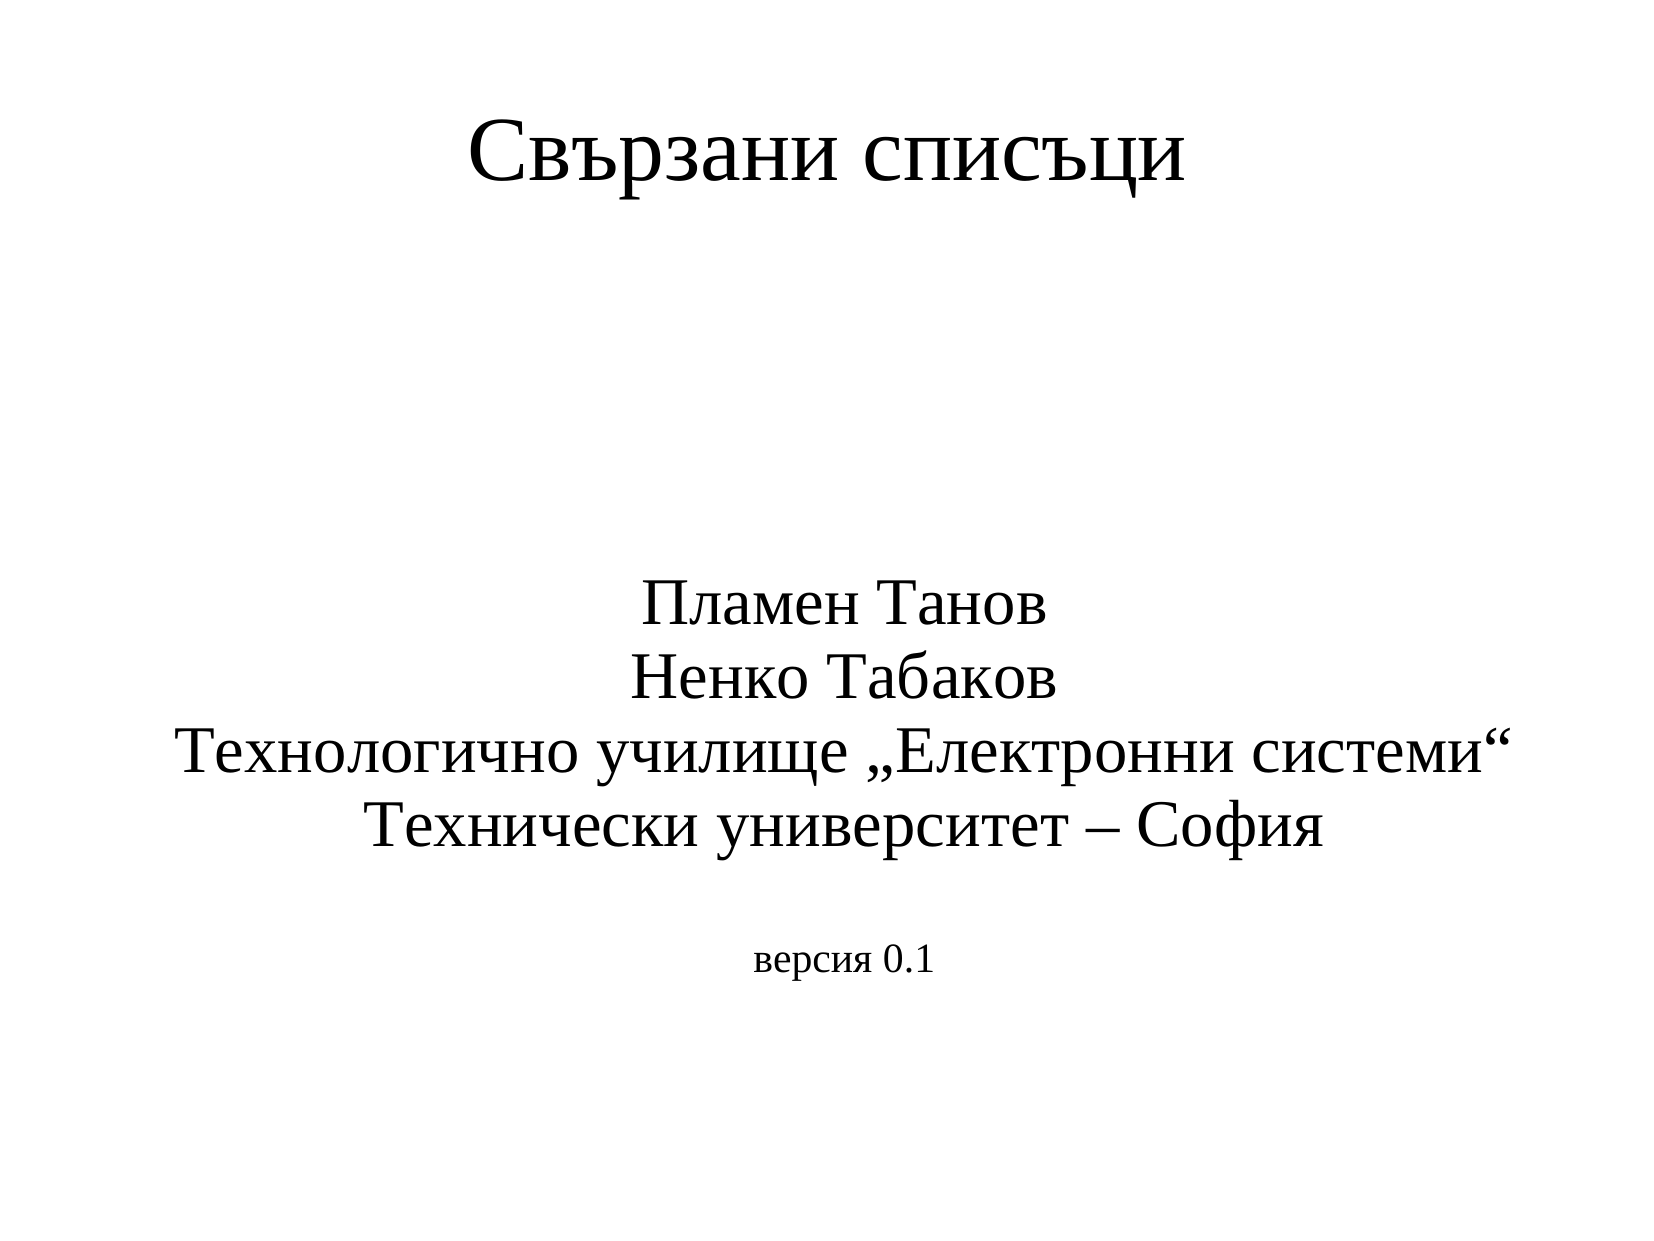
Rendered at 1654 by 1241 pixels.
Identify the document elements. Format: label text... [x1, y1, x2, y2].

title Свързани списъци [121, 46, 1534, 254]
subtitle Пламен Танов Ненко Табаков Технологично училище „Електронни системи“ Технически университет – София версия 0.1 [82, 290, 1571, 1109]
